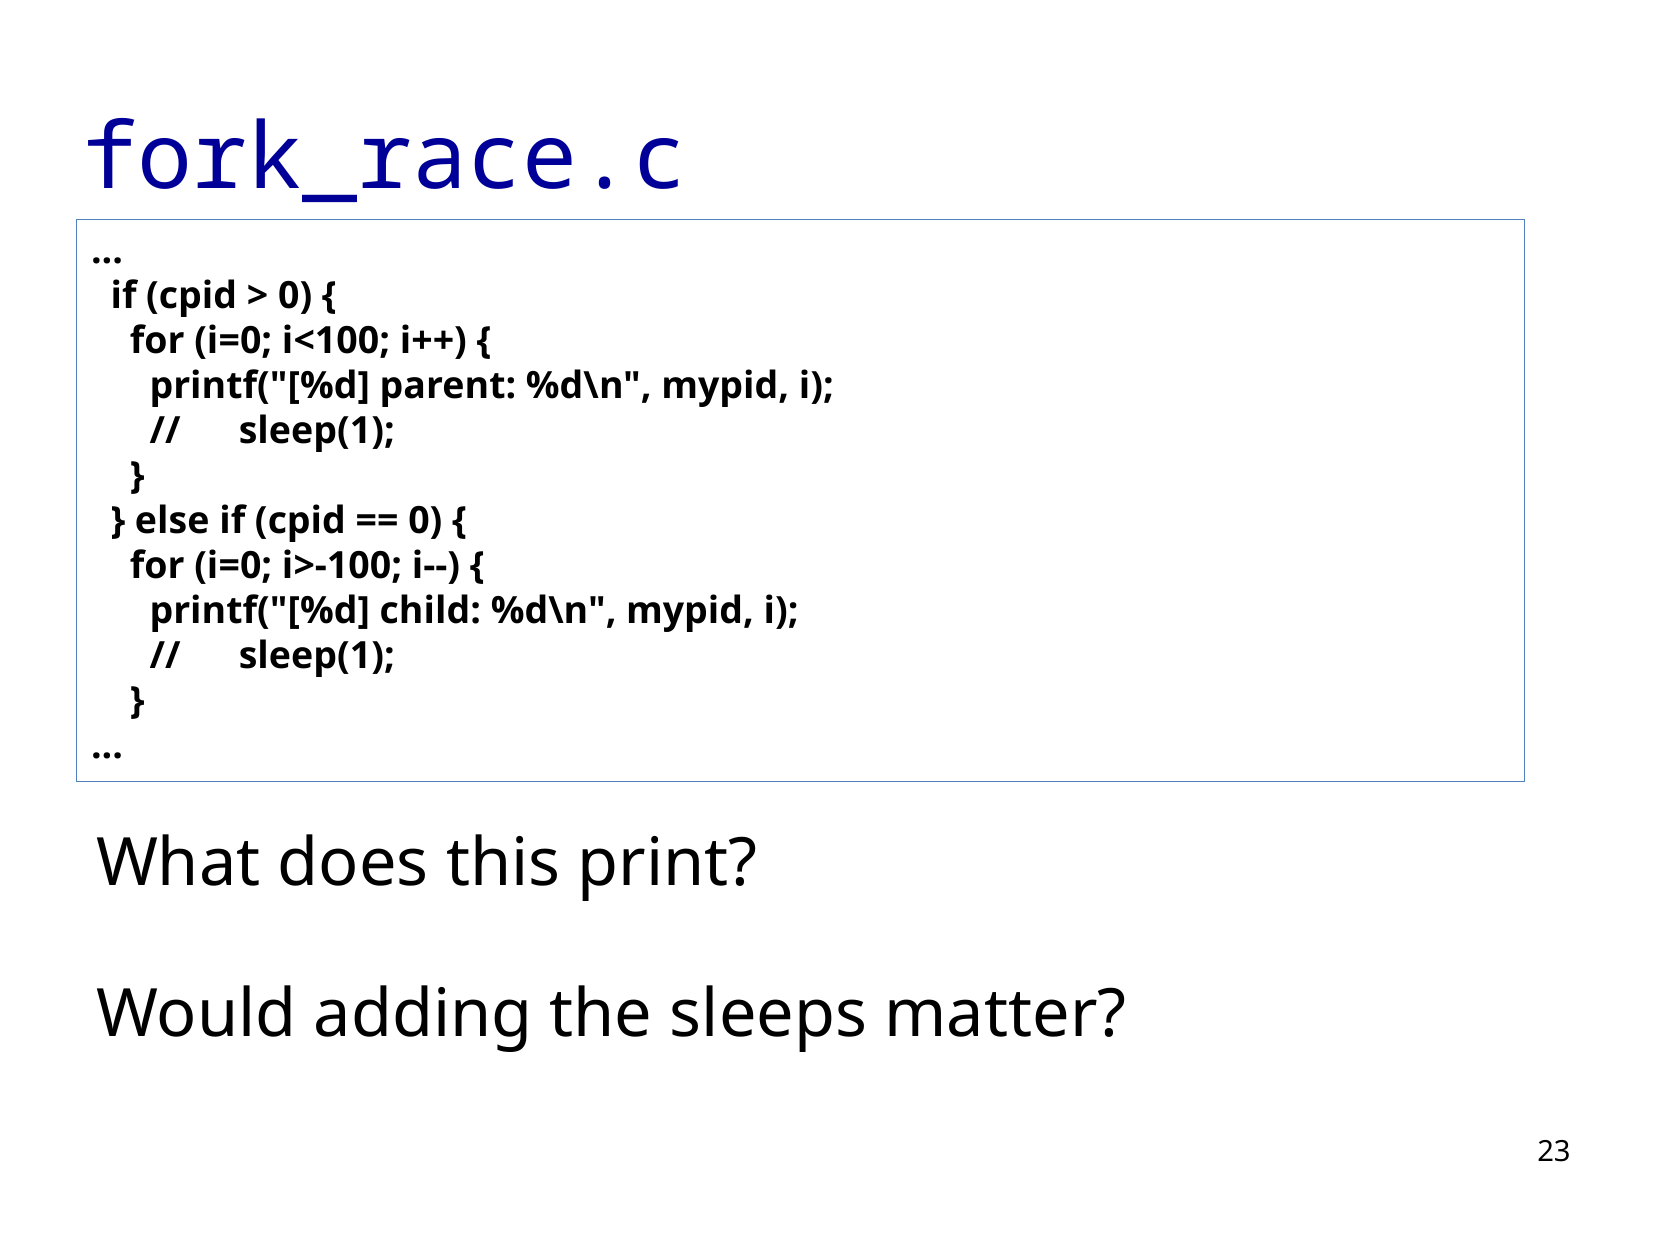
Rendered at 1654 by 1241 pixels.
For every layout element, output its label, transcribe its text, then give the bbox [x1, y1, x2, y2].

list What does this print? Would adding the sleeps matter? [60, 814, 1571, 1096]
text_box ... if (cpid > 0) { for (i=0; i<100; i++) { printf("[%d] parent: %d\n", mypid, i); // sleep(1); } } else if (cpid == 0) { for (i=0; i>-100; i--) { printf("[%d] child: %d\n", mypid, i); // sleep(1); } ... [76, 219, 1525, 782]
title fork_race.c [82, 49, 1571, 257]
